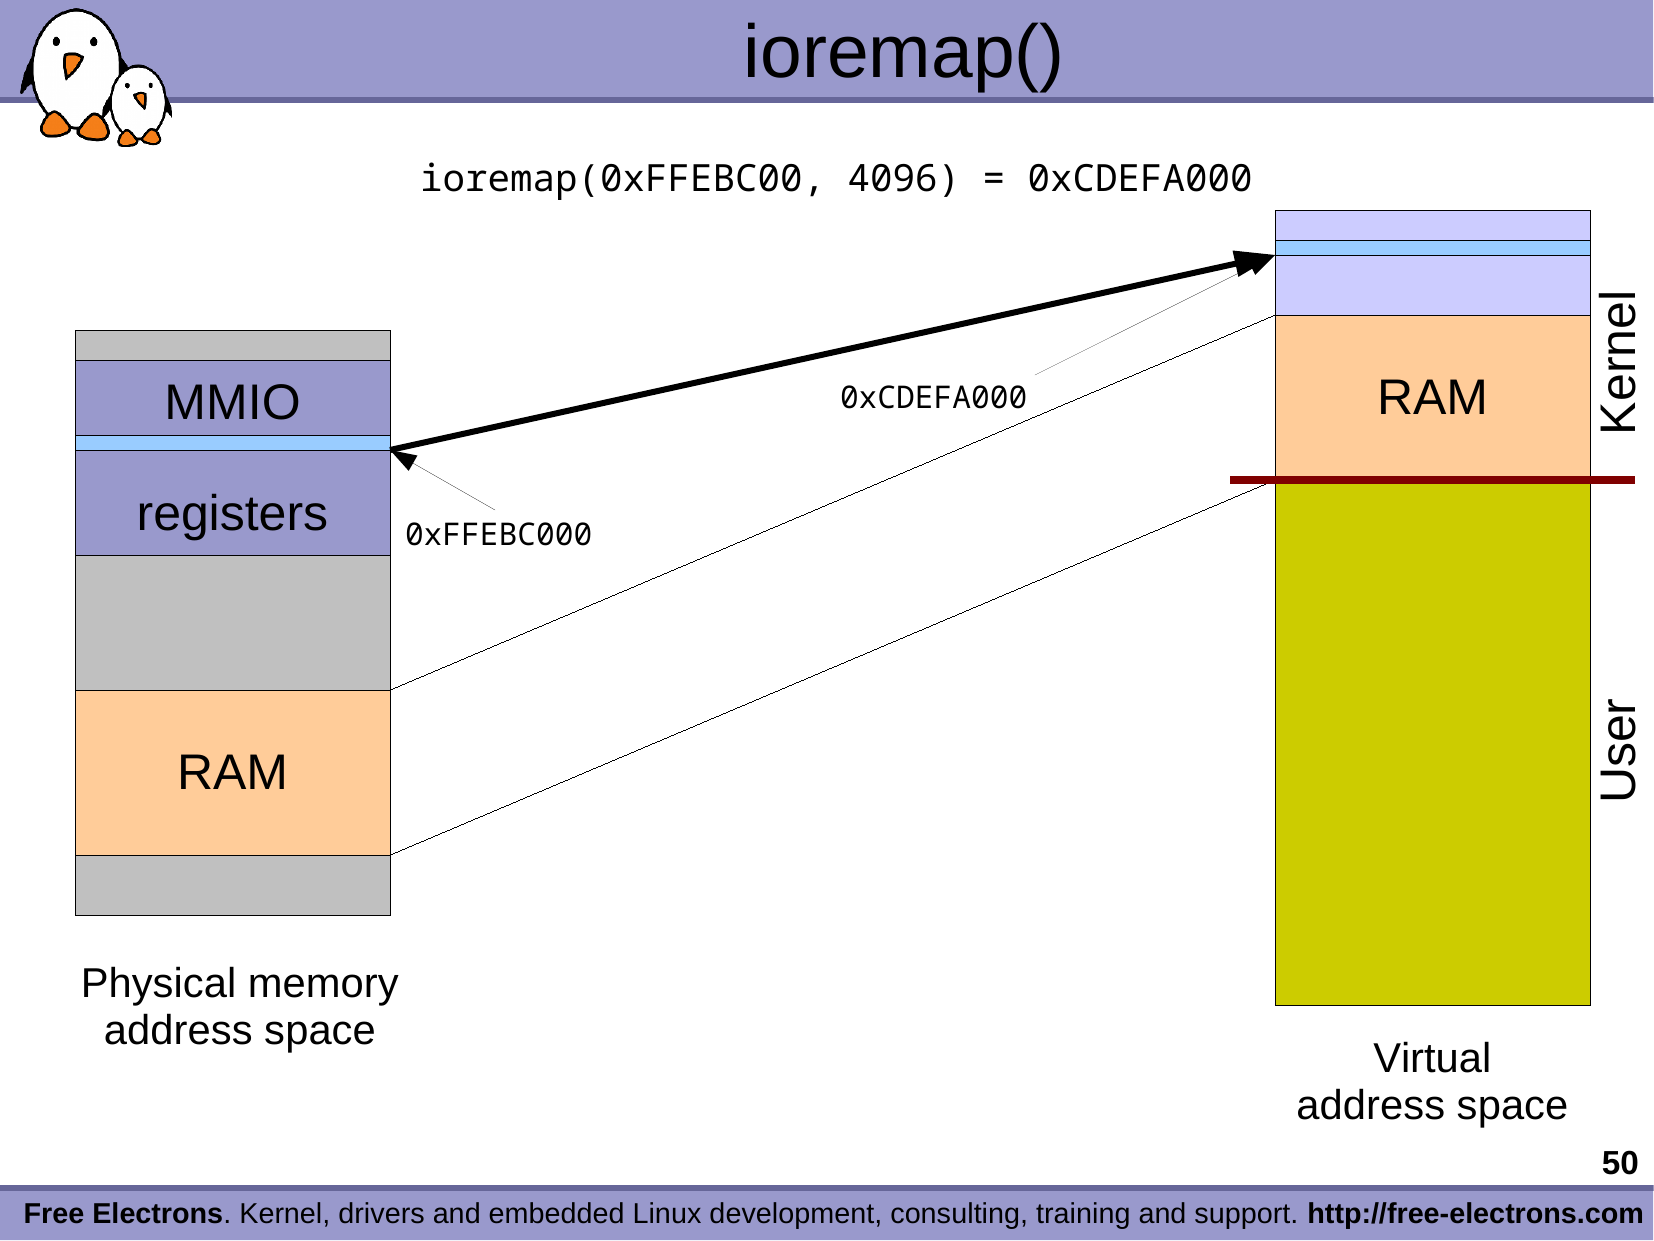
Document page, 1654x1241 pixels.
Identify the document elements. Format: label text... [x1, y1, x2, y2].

text_box [75, 330, 391, 360]
text_box RAM [1275, 315, 1591, 476]
text_box [75, 435, 391, 451]
text_box User [1590, 660, 1653, 804]
text_box MMIO registers [75, 360, 391, 435]
text_box [75, 556, 391, 690]
text_box [1275, 210, 1591, 315]
title ioremap() [178, 4, 1631, 98]
text_box Physical memory address space [60, 960, 421, 1065]
text_box MMIO registers [75, 451, 391, 556]
text_box 0xFFEBC000 [405, 511, 646, 548]
text_box 0xCDEFA000 [840, 375, 1081, 412]
text_box ioremap(0xFFEBC00, 4096) = 0xCDEFA000 [420, 151, 1321, 196]
text_box RAM [75, 690, 391, 856]
text_box [75, 856, 391, 916]
text_box Virtual address space [1230, 1035, 1636, 1140]
text_box [1275, 484, 1591, 1006]
text_box Kernel [1590, 261, 1653, 436]
picture [20, 8, 172, 147]
